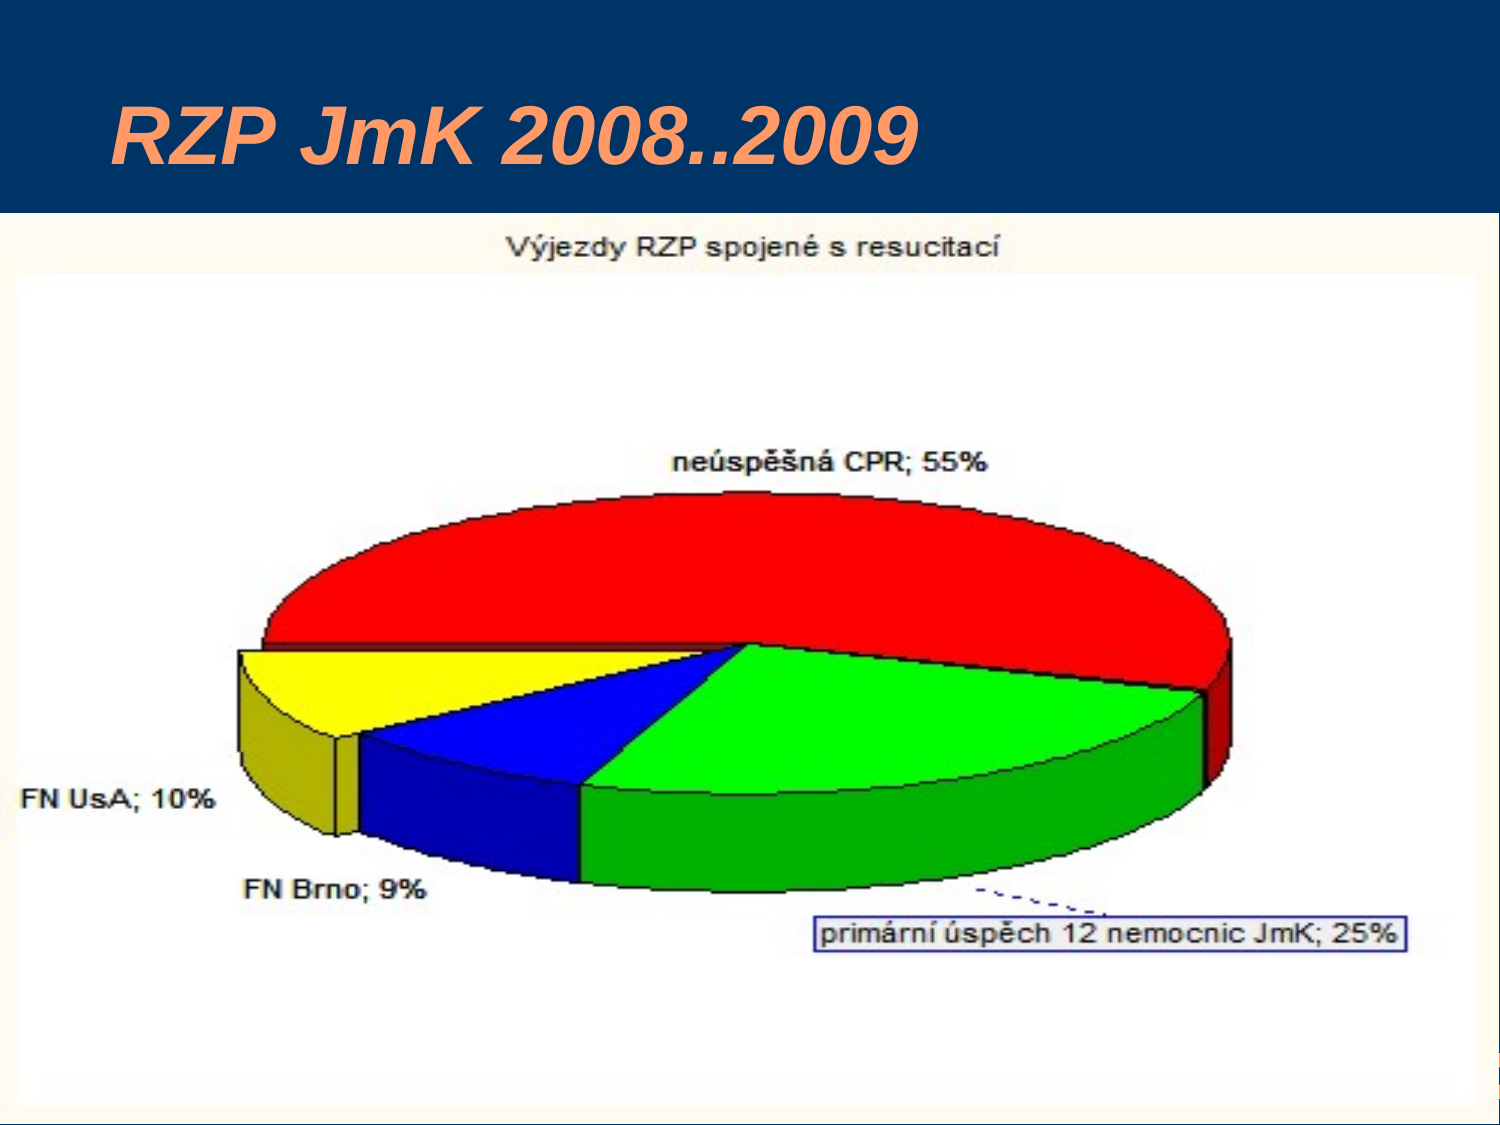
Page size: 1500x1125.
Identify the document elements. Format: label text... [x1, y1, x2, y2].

title RZP JmK 2008..2009 [110, 48, 1391, 213]
picture [0, 213, 1500, 1125]
